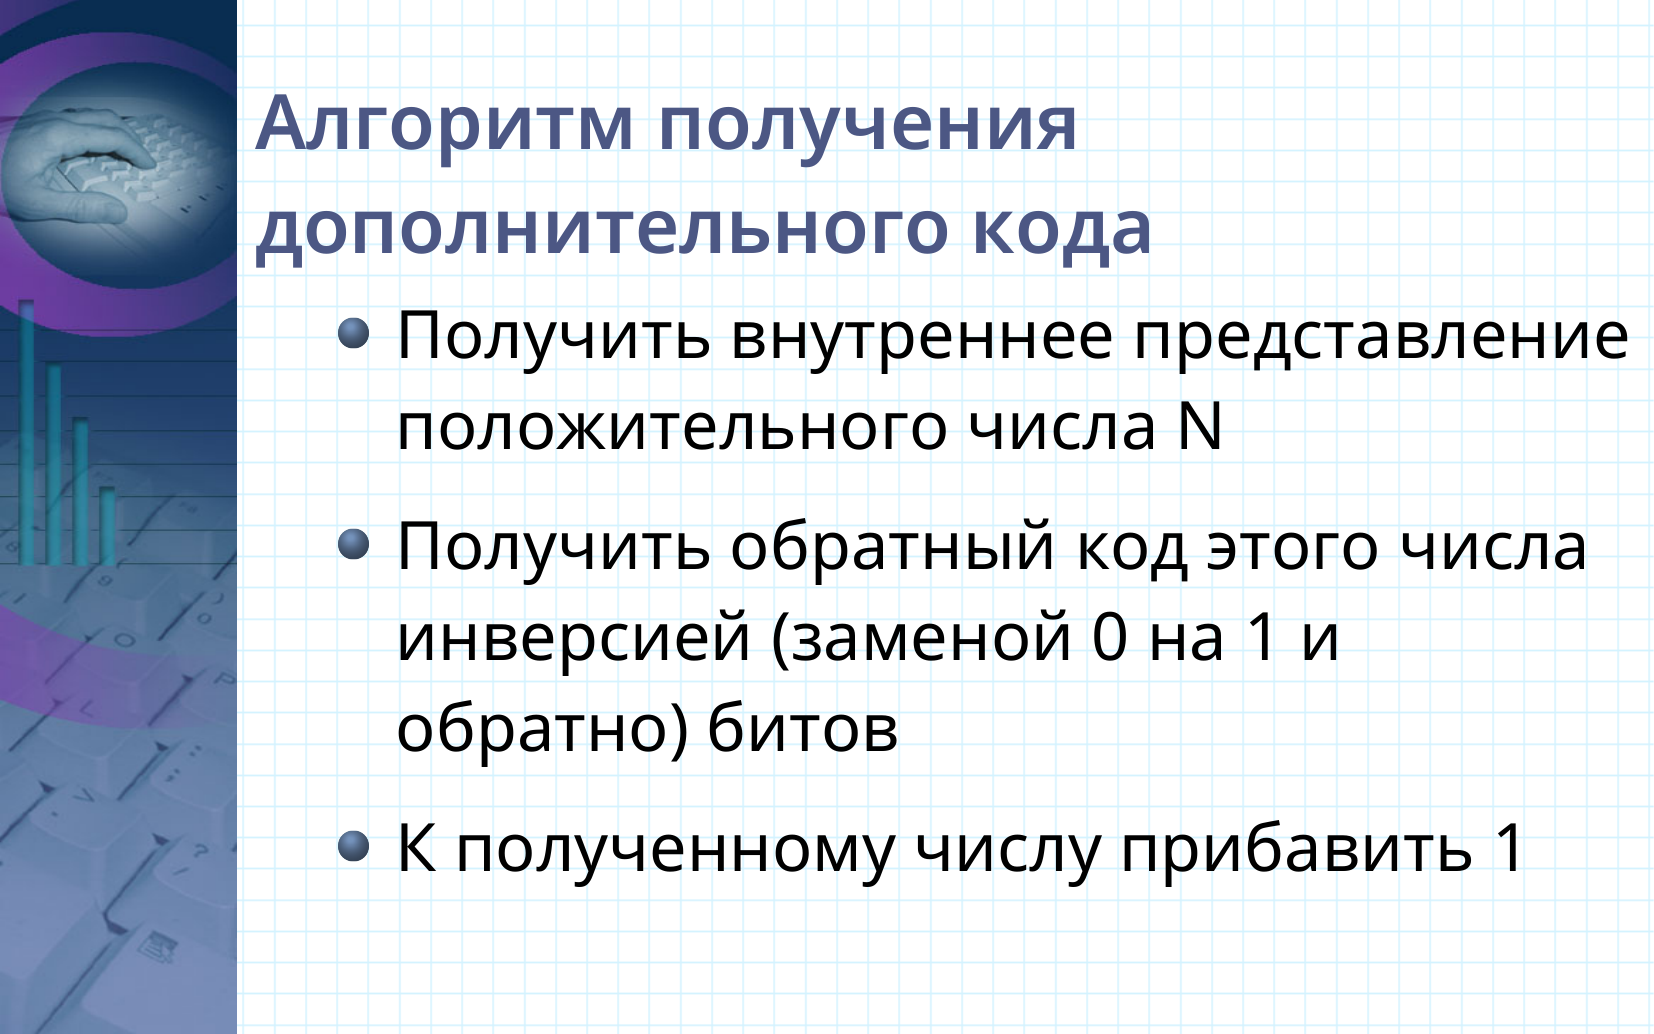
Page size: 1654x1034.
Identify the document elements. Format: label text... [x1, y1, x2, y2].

picture [0, 0, 1654, 1034]
title Алгоритм получения дополнительного кода [254, 80, 1640, 264]
list Получить внутреннее представление положительного числа N Получить обратный код этого числа инверсией (заменой 0 на 1 и обратно) битов К полученному числу прибавить 1 [254, 287, 1640, 887]
